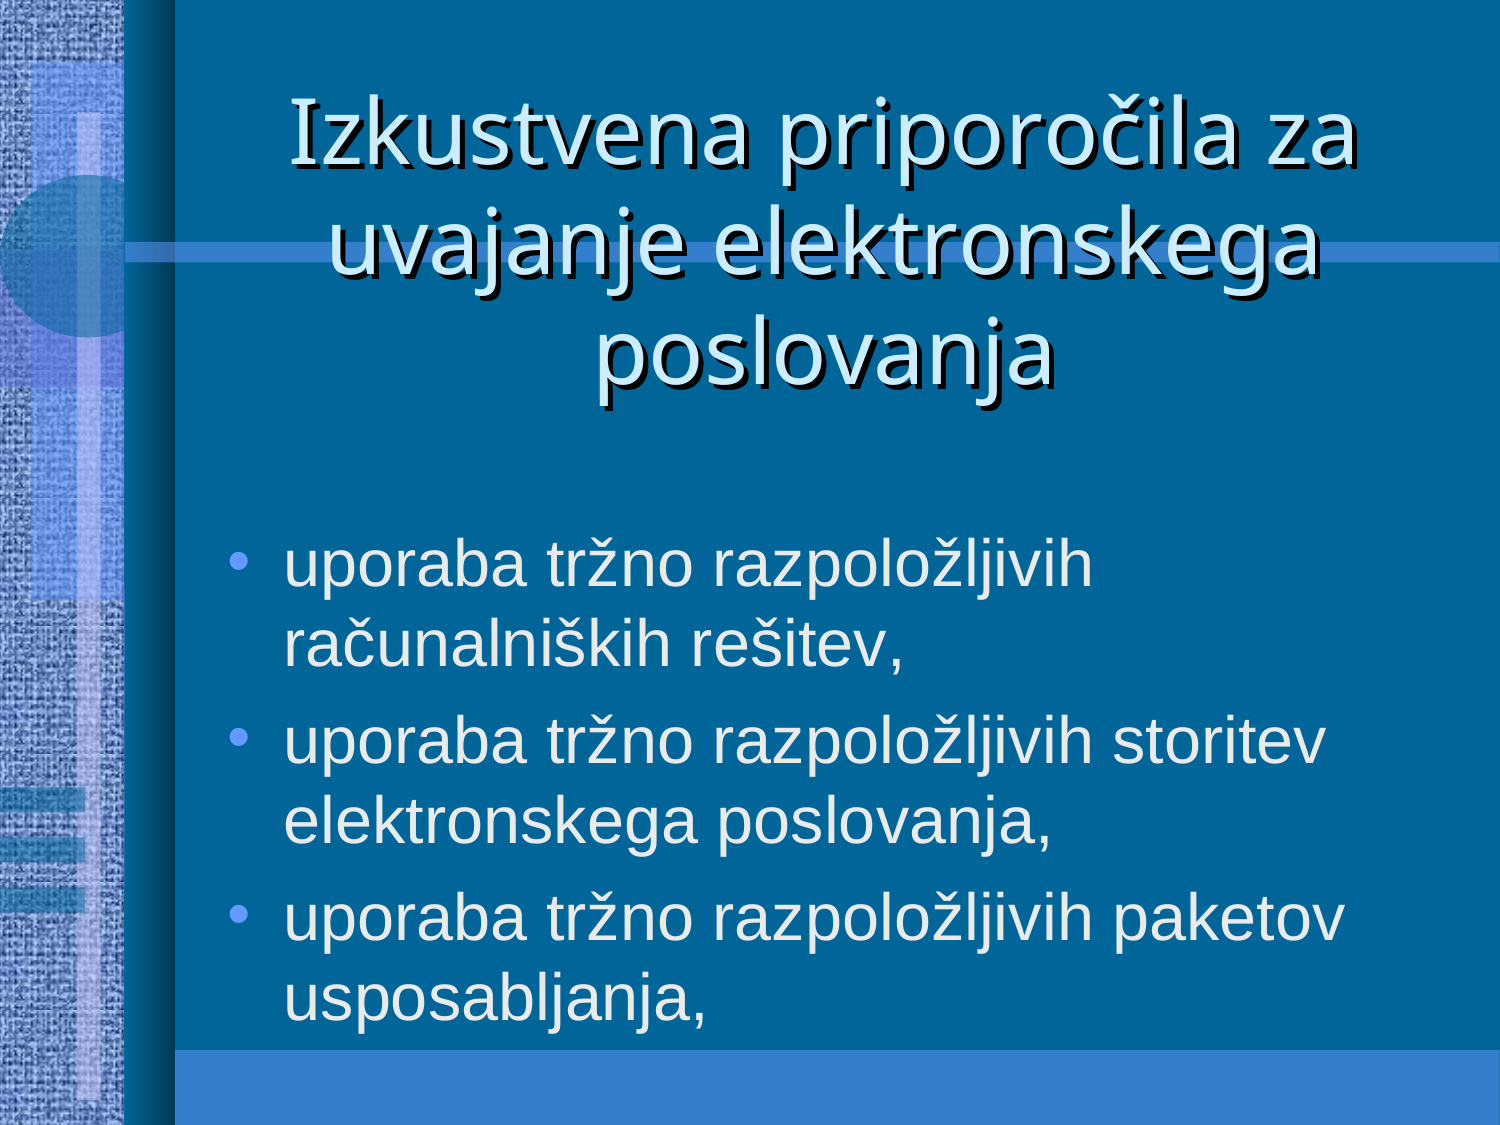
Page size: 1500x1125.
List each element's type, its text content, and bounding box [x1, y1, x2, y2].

title Izkustvena priporočila za uvajanje elektronskega poslovanja [187, 64, 1463, 411]
picture [0, 0, 123, 249]
picture [0, 388, 124, 1125]
list uporaba tržno razpoložljivih računalniških rešitev, uporaba tržno razpoložljivih storitev elektronskega poslovanja, uporaba tržno razpoložljivih paketov usposabljanja, [212, 512, 1488, 1125]
